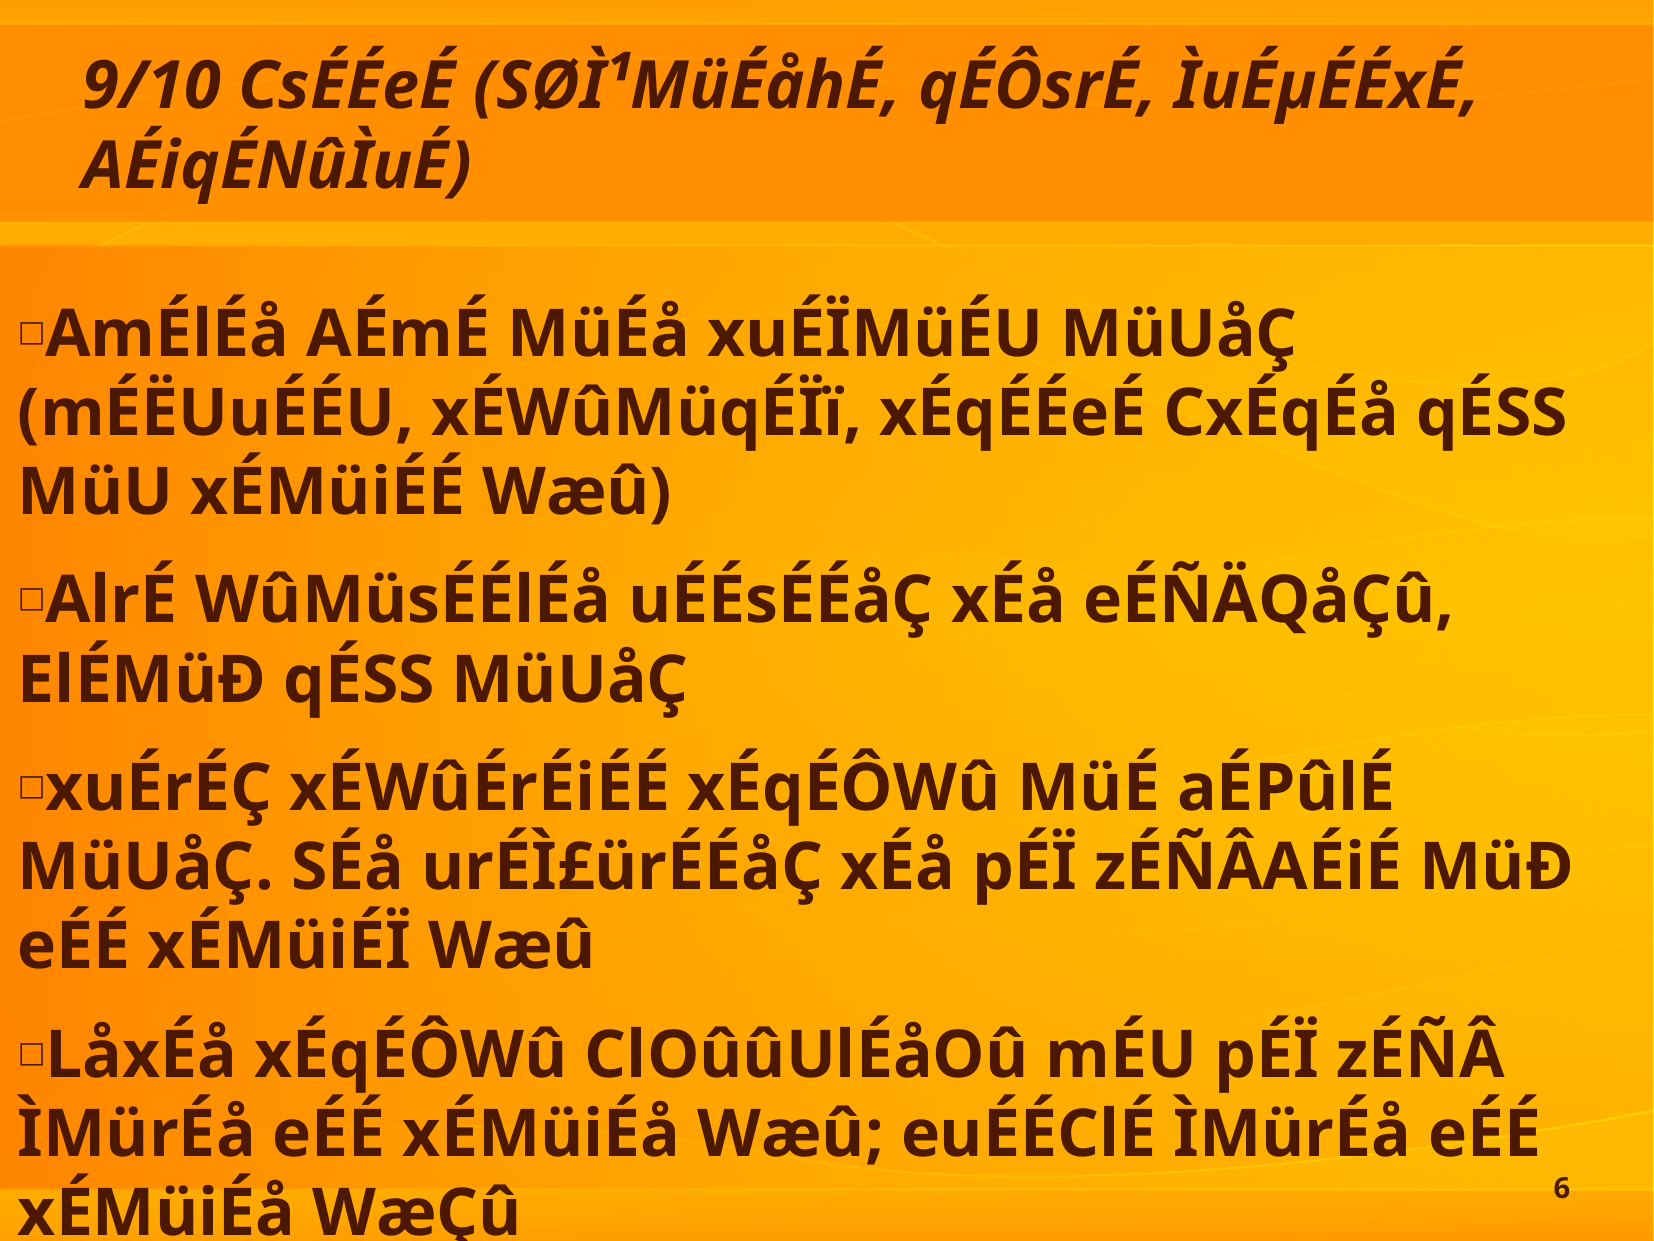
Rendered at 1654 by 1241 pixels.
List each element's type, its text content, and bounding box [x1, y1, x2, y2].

text_box [1476, 1169, 1648, 1228]
title 9/10 CsÉÉeÉ (SØÌ¹MüÉåhÉ, qÉÔsrÉ, ÌuÉµÉÉxÉ, AÉiqÉNûÌuÉ) [23, 8, 1625, 237]
list AmÉlÉå AÉmÉ MüÉå xuÉÏMüÉU MüUåÇ (mÉËUuÉÉU, xÉWûMüqÉÏï, xÉqÉÉeÉ CxÉqÉå qÉSS MüU xÉMüiÉÉ Wæû) AlrÉ WûMüsÉÉlÉå uÉÉsÉÉåÇ xÉå eÉÑÄQåÇû, ElÉMüÐ qÉSS MüUåÇ xuÉrÉÇ xÉWûÉrÉiÉÉ xÉqÉÔWû MüÉ aÉPûlÉ MüUåÇ. SÉå urÉÌ£ürÉÉåÇ xÉå pÉÏ zÉÑÂAÉiÉ MüÐ eÉÉ xÉMüiÉÏ Wæû LåxÉå xÉqÉÔWû ClOûûUlÉåOû mÉU pÉÏ zÉÑÂ ÌMürÉå eÉÉ xÉMüiÉå Wæû; euÉÉClÉ ÌMürÉå eÉÉ xÉMüiÉå WæÇû [17, 290, 1640, 1175]
